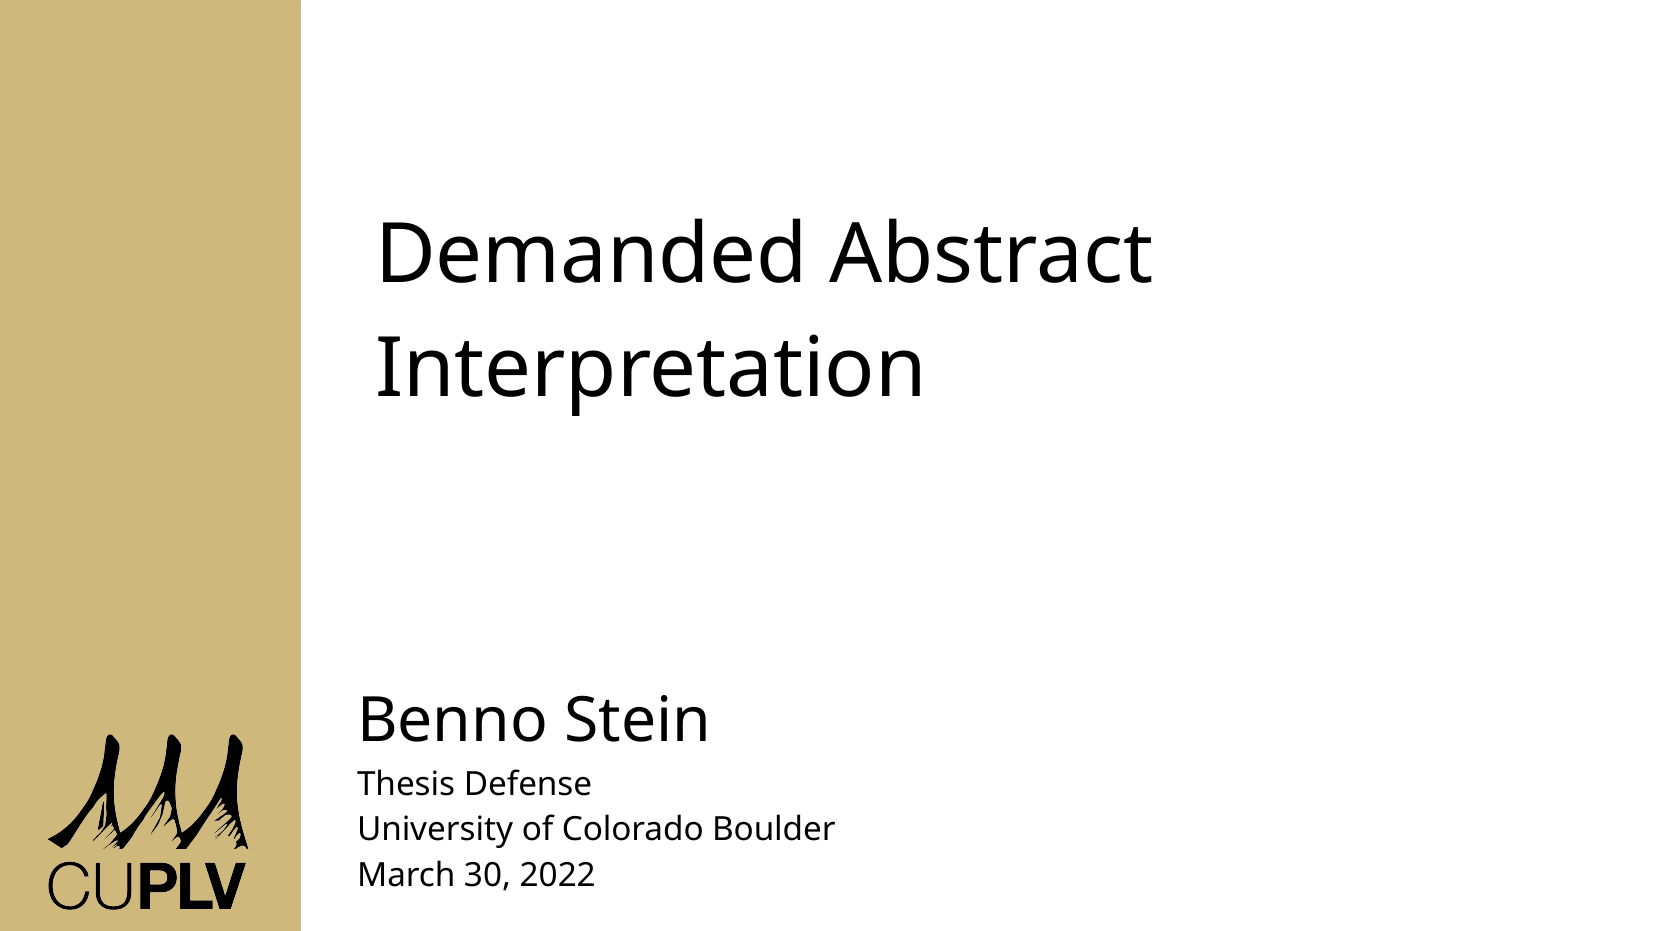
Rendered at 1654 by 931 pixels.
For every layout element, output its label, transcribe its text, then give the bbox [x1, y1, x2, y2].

picture [36, 707, 261, 931]
text_box Benno Stein Thesis Defense University of Colorado Boulder March 30, 2022 [383, 675, 811, 884]
text_box [0, 0, 300, 931]
title Demanded Abstract Interpretation [375, 150, 1654, 465]
